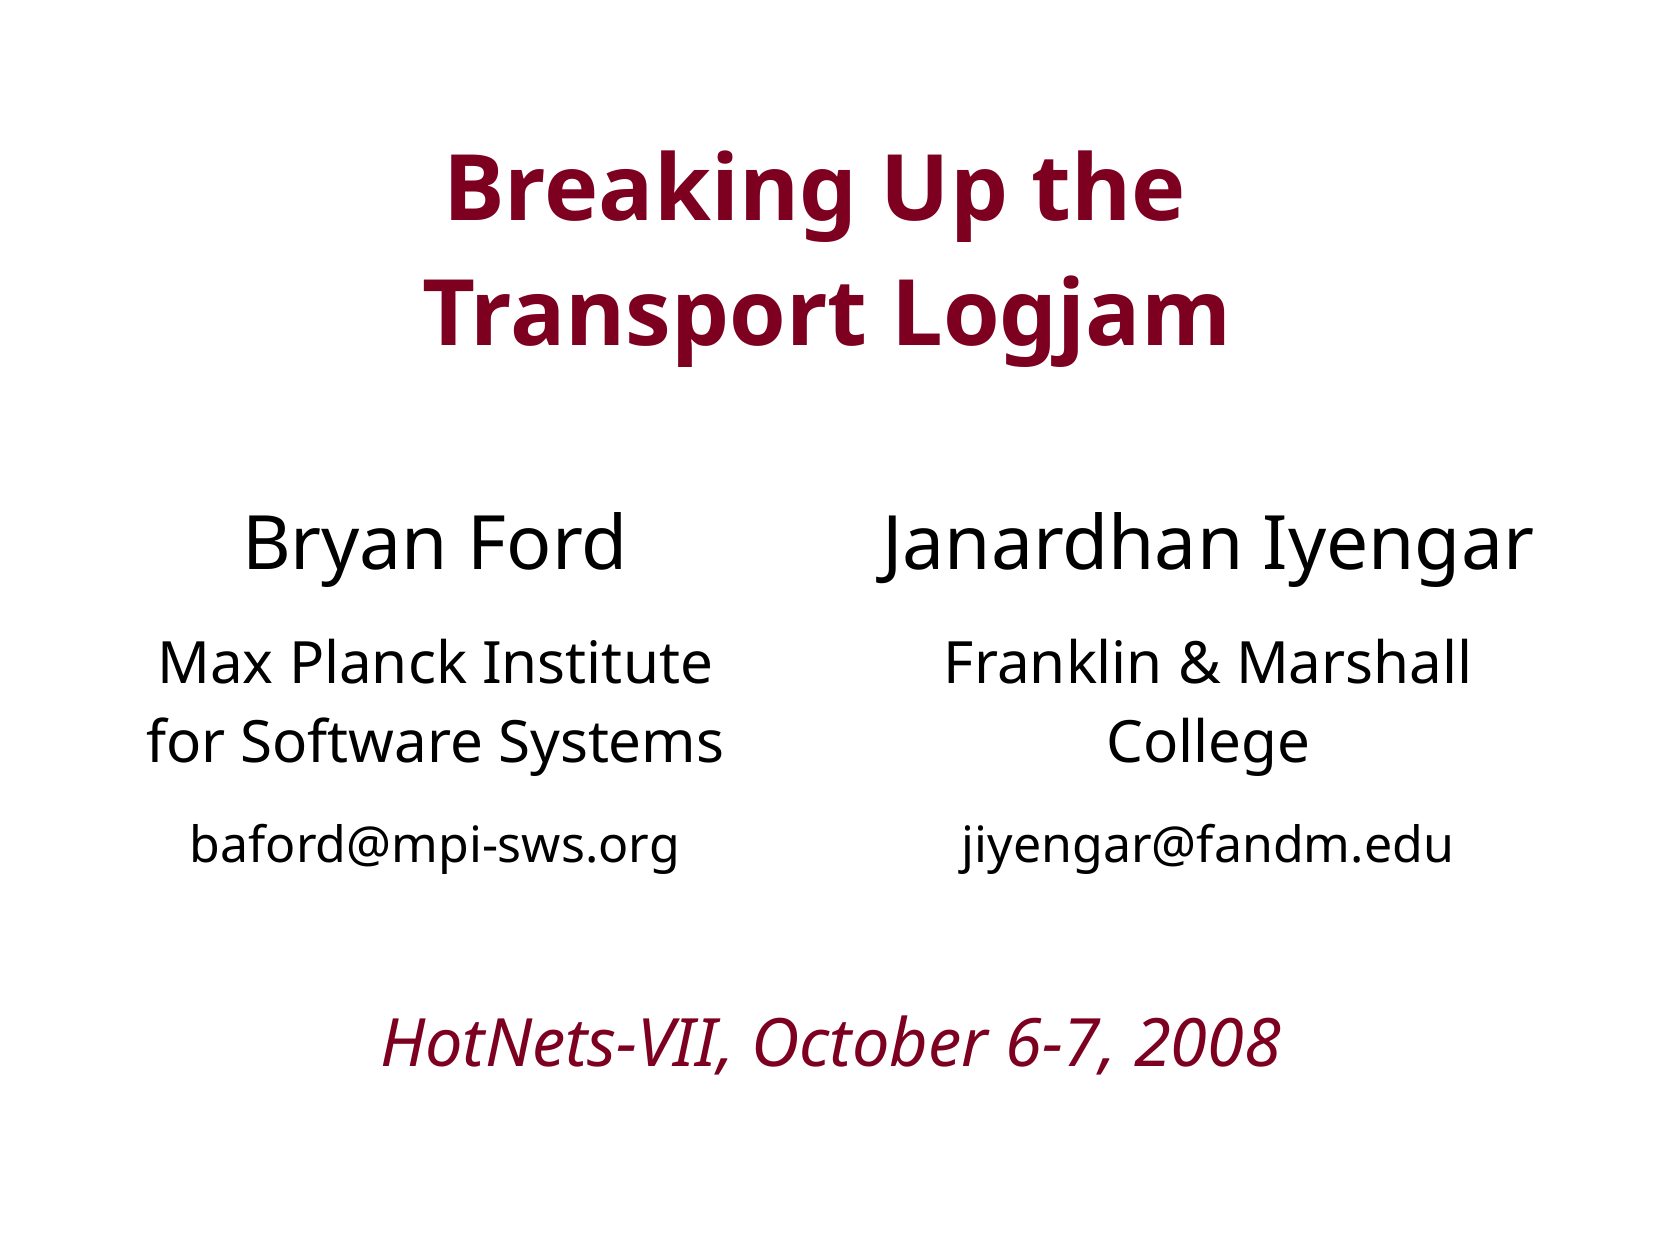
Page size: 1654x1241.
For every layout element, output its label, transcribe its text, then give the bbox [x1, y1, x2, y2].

list Janardhan Iyengar Franklin & Marshall College jiyengar@fandm.edu [845, 489, 1572, 902]
list Bryan Ford Max Planck Institute for Software Systems baford@mpi-sws.org [82, 489, 788, 902]
title HotNets-VII, October 6-7, 2008 [86, 937, 1576, 1145]
title Breaking Up the Transport Logjam [82, 141, 1571, 354]
